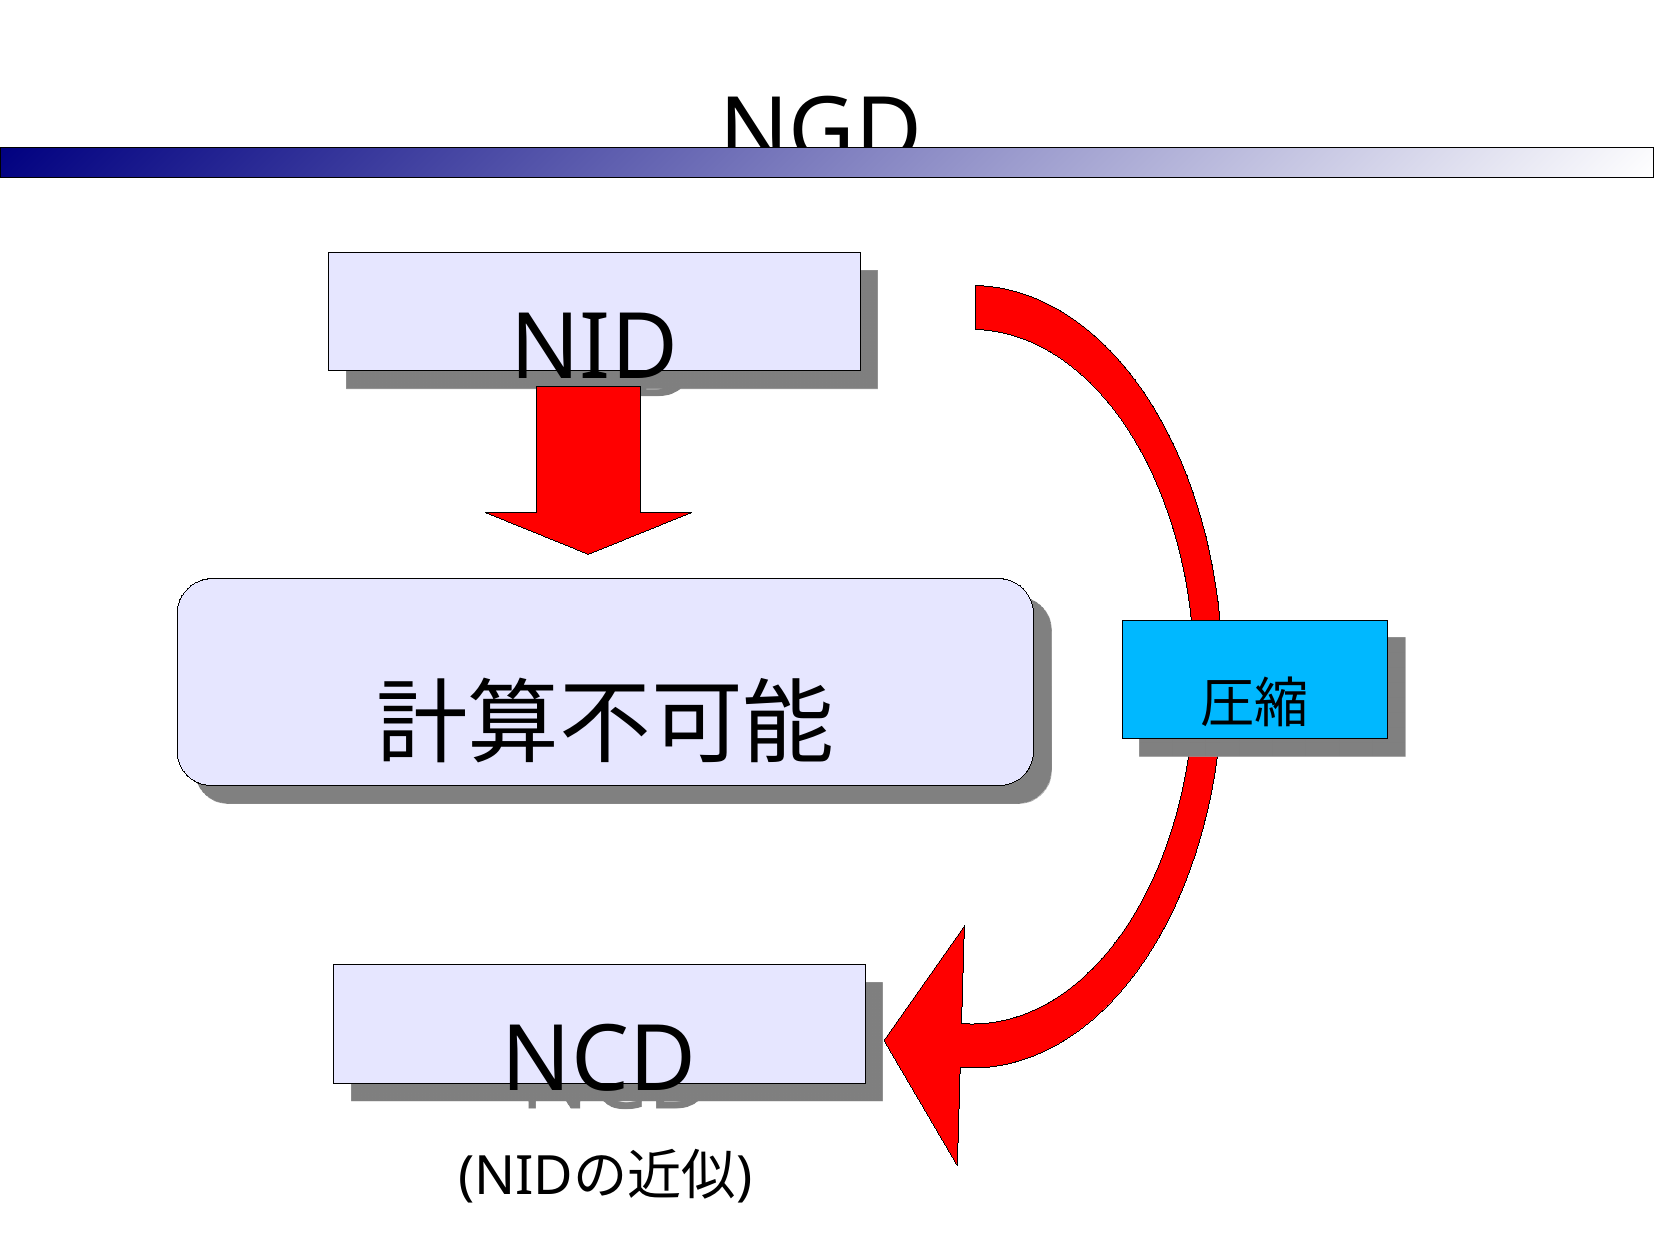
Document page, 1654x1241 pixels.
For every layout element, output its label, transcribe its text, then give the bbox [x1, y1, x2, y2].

text_box [975, 285, 1220, 620]
text_box [485, 386, 692, 555]
text_box NID [628, 320, 664, 371]
text_box NID [526, 324, 556, 371]
text_box 圧縮 [1122, 620, 1388, 739]
text_box NCD [646, 1032, 682, 1083]
text_box NID [328, 252, 861, 371]
text_box 計算不可能 [177, 578, 1034, 786]
title NGD [76, 29, 1565, 147]
text_box (NIDの近似) [413, 1122, 798, 1182]
text_box [0, 147, 1654, 178]
text_box NCD [517, 1036, 548, 1084]
text_box [884, 739, 1220, 1166]
text_box NCD [333, 964, 866, 1084]
